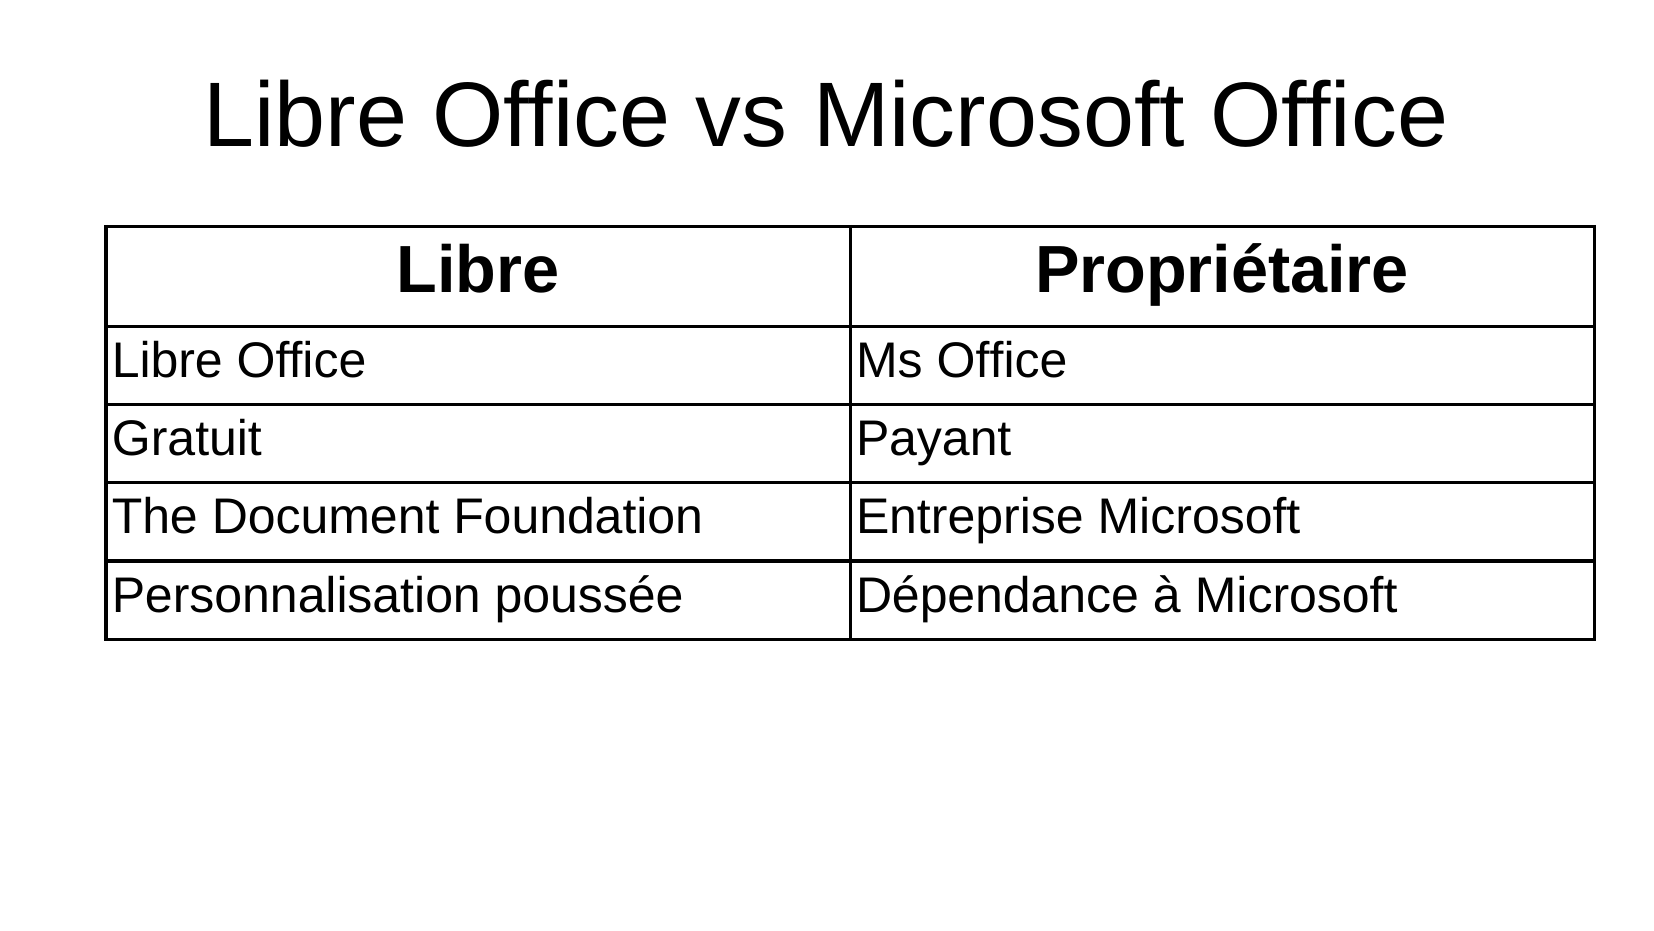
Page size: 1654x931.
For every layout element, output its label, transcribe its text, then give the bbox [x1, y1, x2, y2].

title Libre Office vs Microsoft Office [82, 37, 1571, 193]
table_cell Dépendance à Microsoft [852, 563, 1593, 638]
table_cell Ms Office [852, 328, 1593, 403]
table_cell Libre Office [108, 328, 849, 403]
table_cell Gratuit [108, 406, 849, 481]
table_cell The Document Foundation [108, 484, 849, 559]
table_cell Entreprise Microsoft [852, 484, 1593, 559]
table_header Libre [108, 228, 849, 325]
table_header Propriétaire [852, 228, 1593, 325]
table_cell Payant [852, 406, 1593, 481]
table_cell Personnalisation poussée [108, 563, 849, 638]
